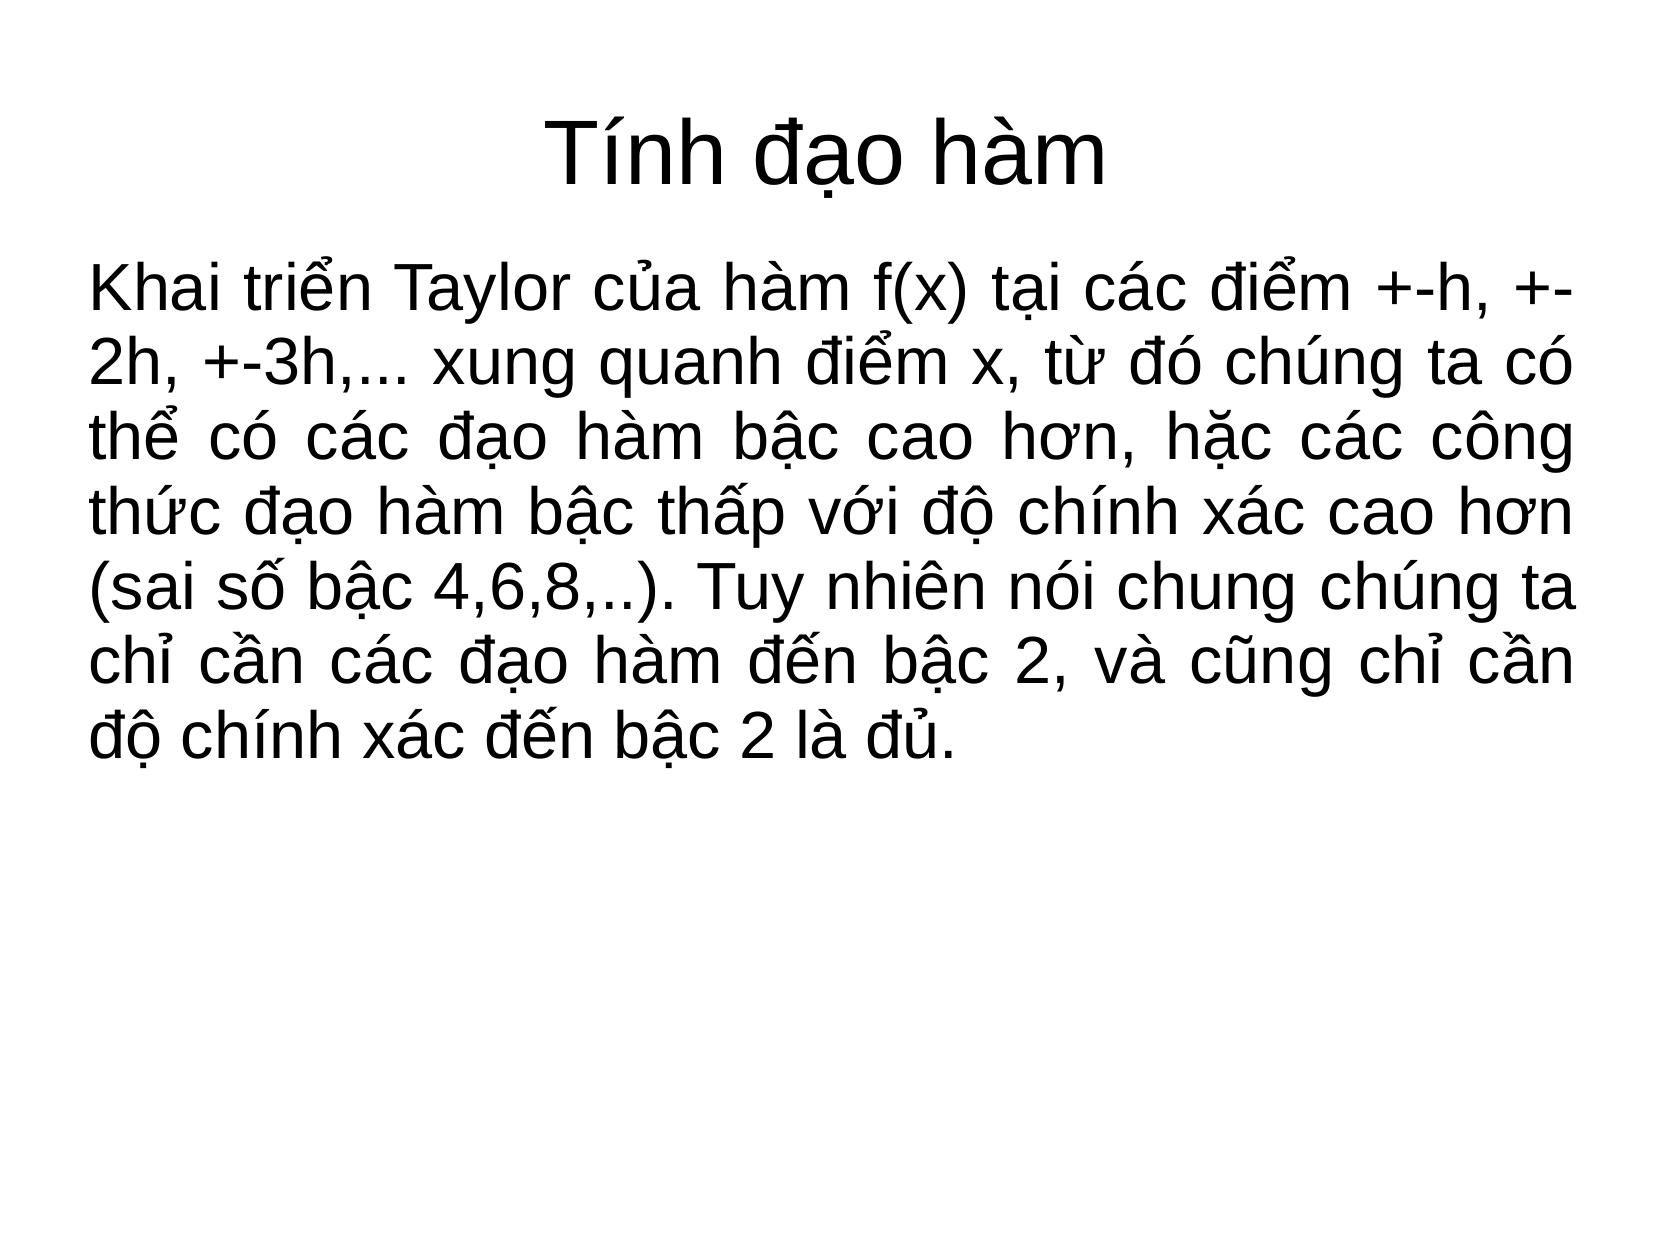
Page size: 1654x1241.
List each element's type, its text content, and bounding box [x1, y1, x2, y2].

subtitle Khai triển Taylor của hàm f(x) tại các điểm +-h, +-2h, +-3h,... xung quanh điểm x, từ đó chúng ta có thể có các đạo hàm bậc cao hơn, hặc các công thức đạo hàm bậc thấp với độ chính xác cao hơn (sai số bậc 4,6,8,..). Tuy nhiên nói chung chúng ta chỉ cần các đạo hàm đến bậc 2, và cũng chỉ cần độ chính xác đến bậc 2 là đủ. [88, 249, 1577, 848]
title Tính đạo hàm [82, 49, 1571, 257]
